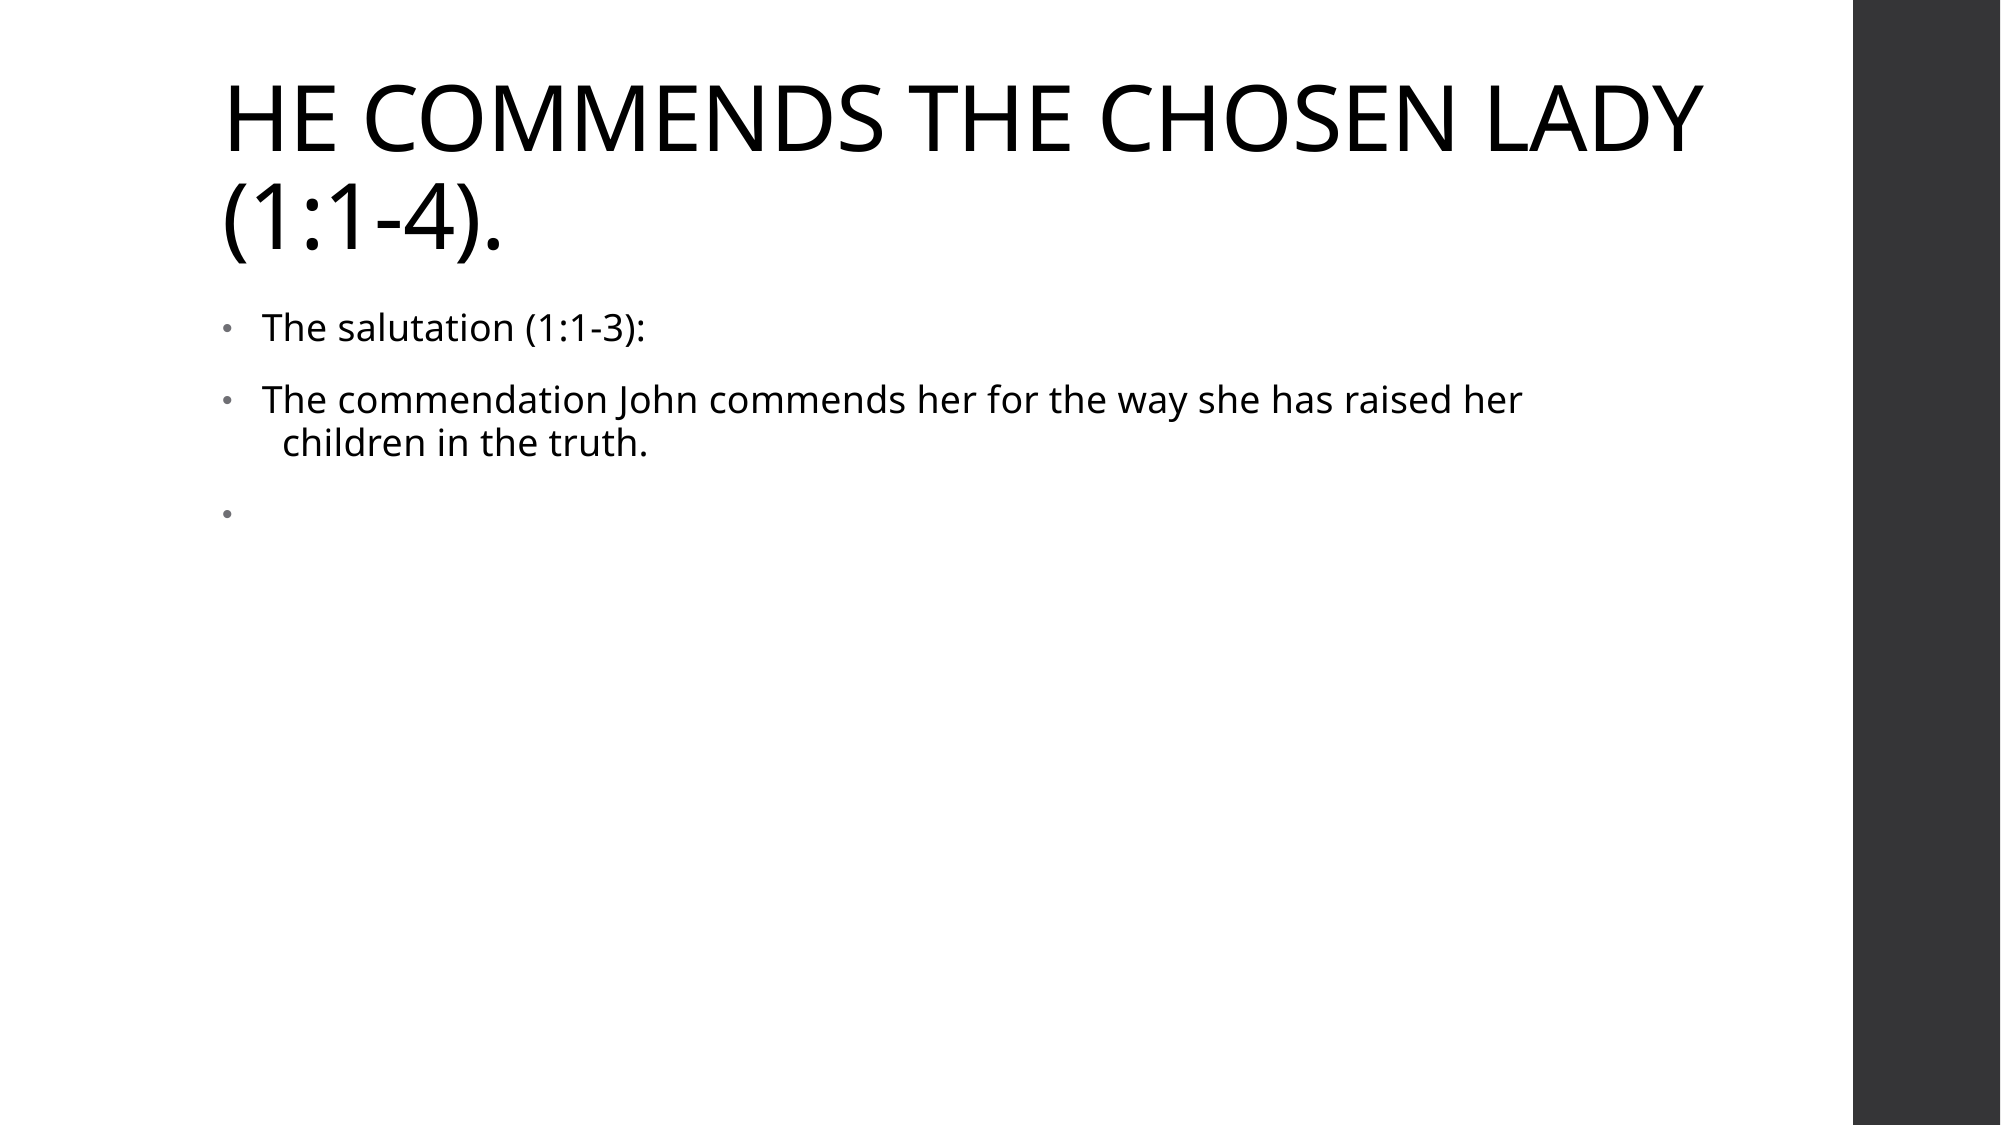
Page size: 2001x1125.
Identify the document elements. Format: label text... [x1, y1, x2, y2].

list The salutation (1:1-3): The commendation John commends her for the way she has raised her children in the truth. [206, 299, 1617, 1014]
title HE COMMENDS THE CHOSEN LADY (1:1-4). [206, 60, 1797, 278]
